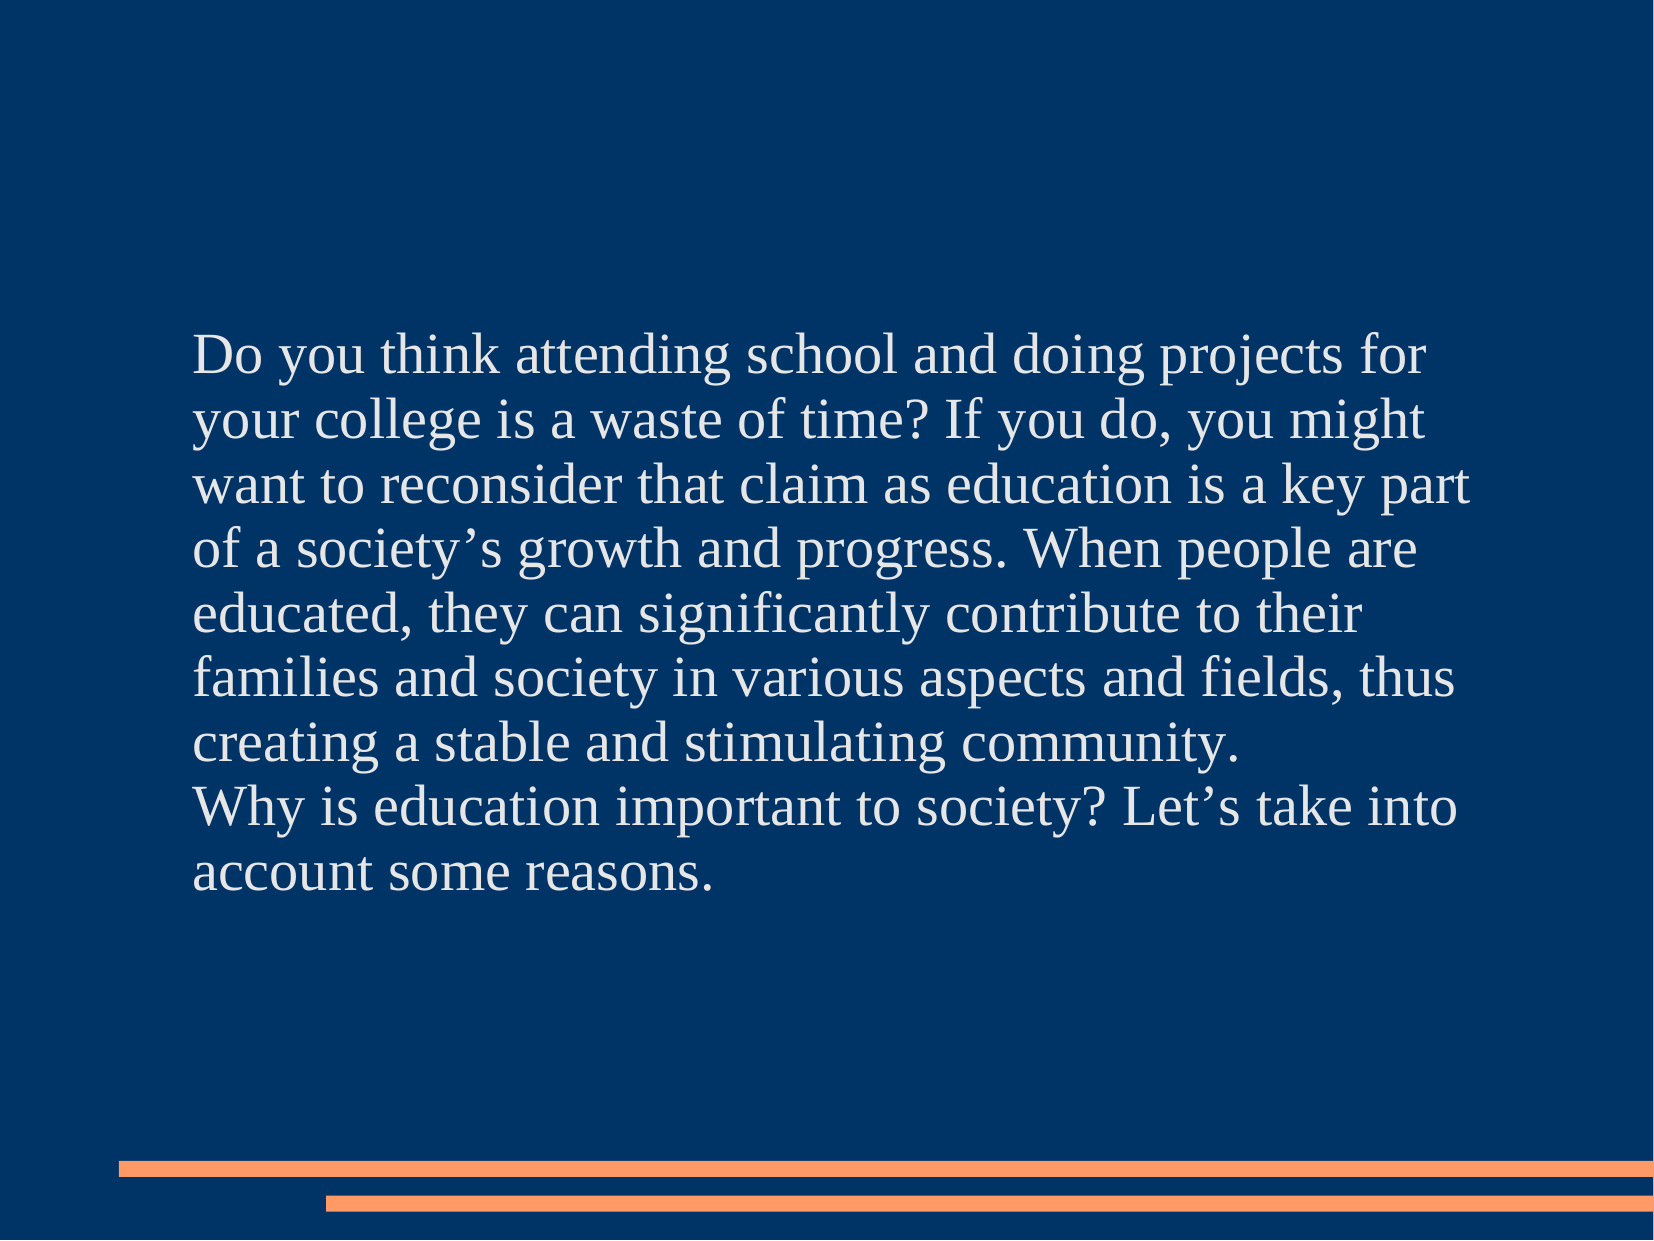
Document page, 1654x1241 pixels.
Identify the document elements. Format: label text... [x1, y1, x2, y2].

list Do you think attending school and doing projects for your college is a waste of time? If you do, you might want to reconsider that claim as education is a key part of a society’s growth and progress. When people are educated, they can significantly contribute to their families and society in various aspects and fields, thus creating a stable and stimulating community. Why is education important to society? Let’s take into account some reasons. [121, 322, 1561, 1132]
